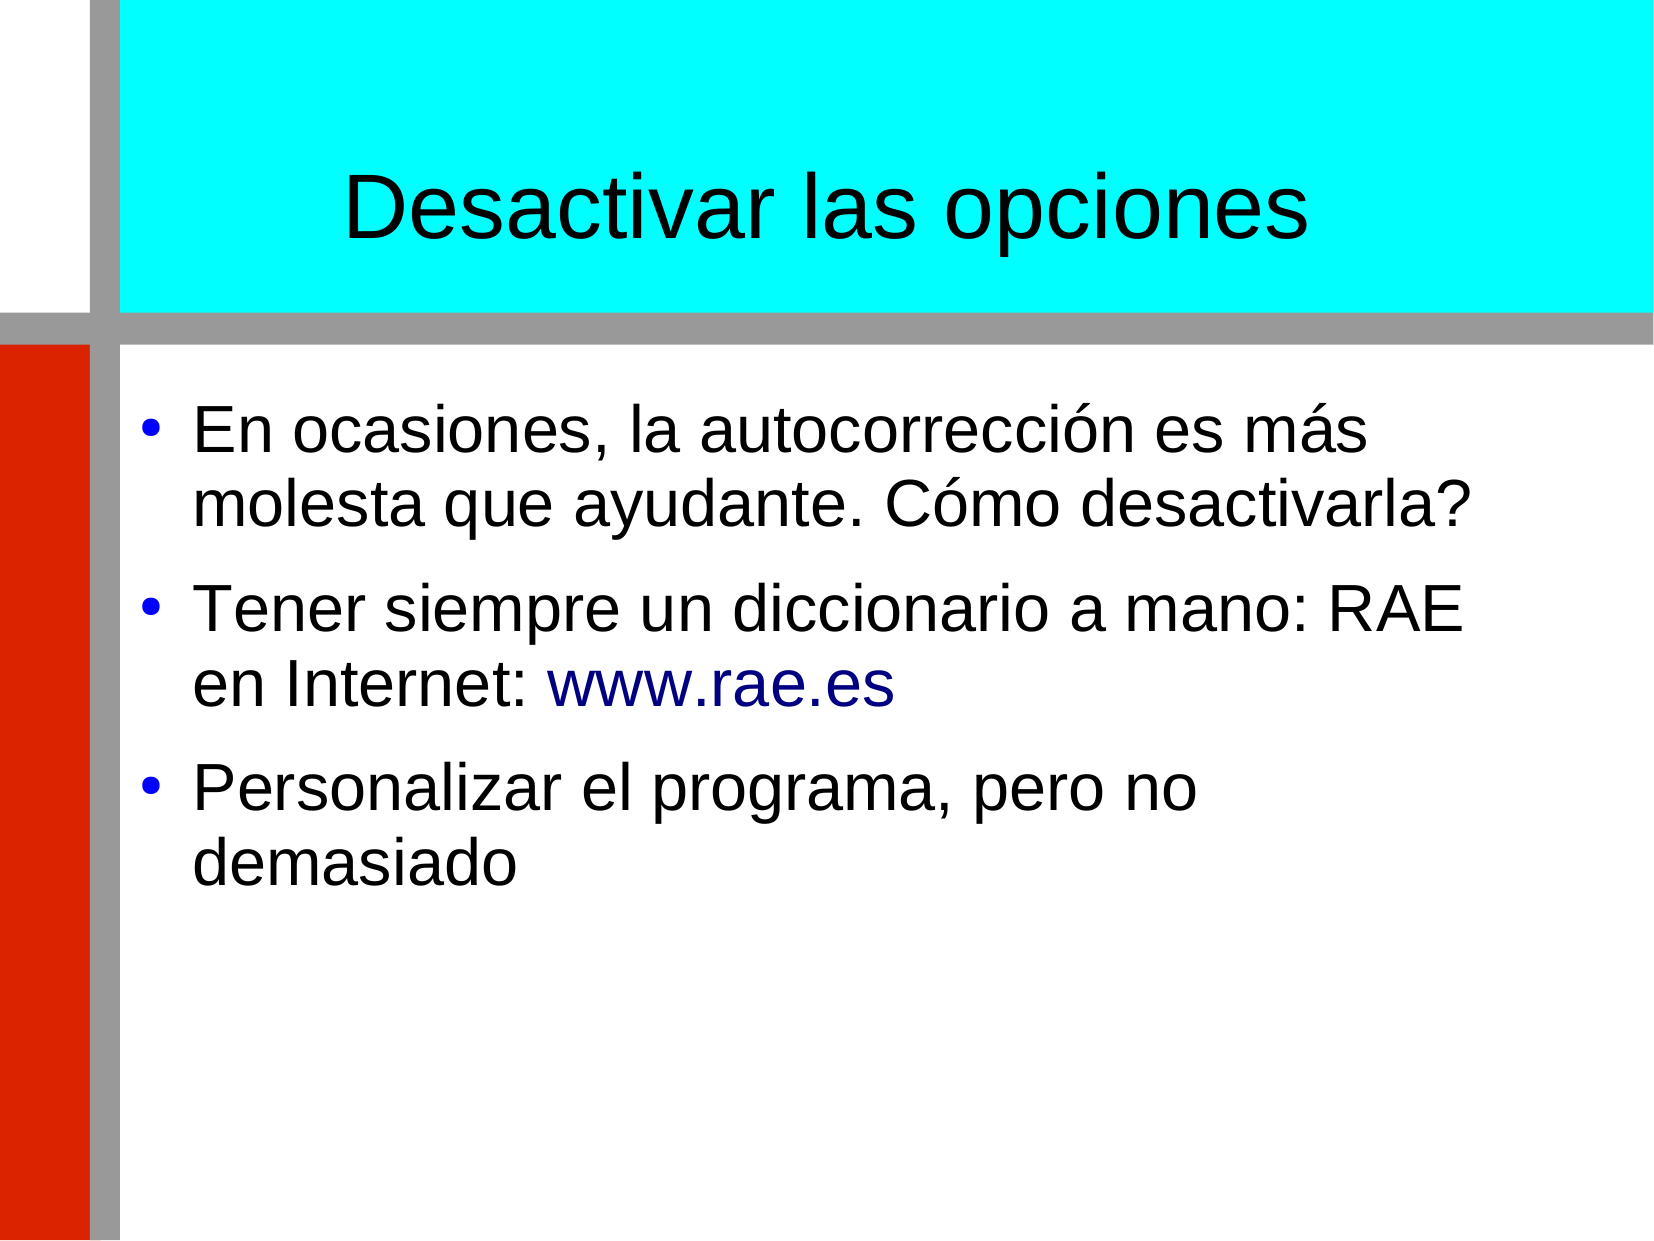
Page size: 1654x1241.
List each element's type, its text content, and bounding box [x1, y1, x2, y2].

title Desactivar las opciones [121, 102, 1534, 310]
list En ocasiones, la autocorrección es más molesta que ayudante. Cómo desactivarla? Tener siempre un diccionario a mano: RAE en Internet: www.rae.es Personalizar el programa, pero no demasiado [121, 391, 1534, 1241]
